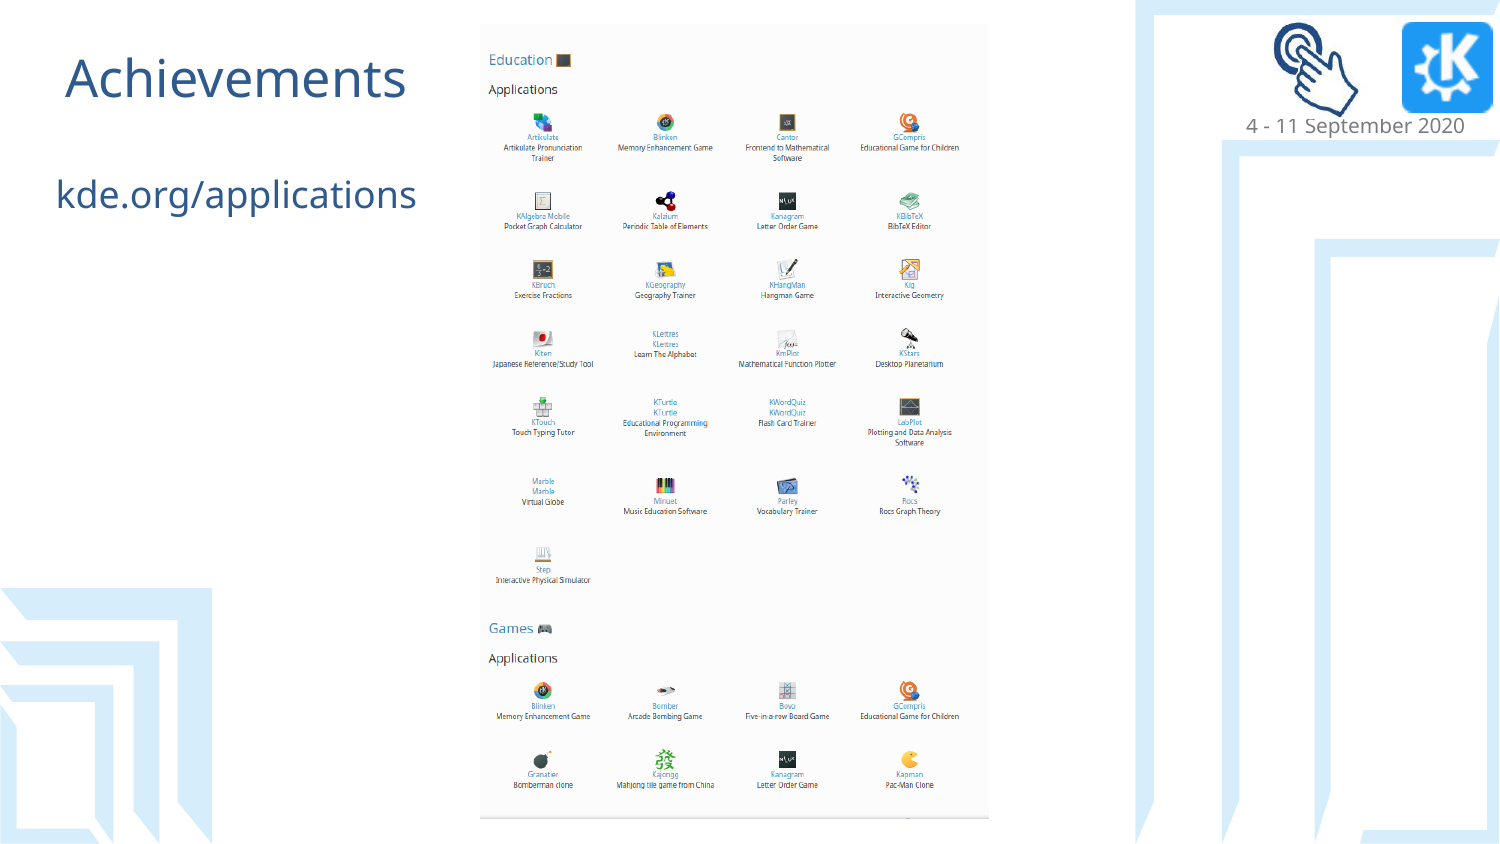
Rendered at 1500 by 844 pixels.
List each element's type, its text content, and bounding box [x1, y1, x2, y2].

picture [480, 24, 989, 819]
picture [1242, 19, 1390, 119]
title Achievements kde.org/applications [17, 6, 456, 255]
picture [1402, 22, 1493, 113]
